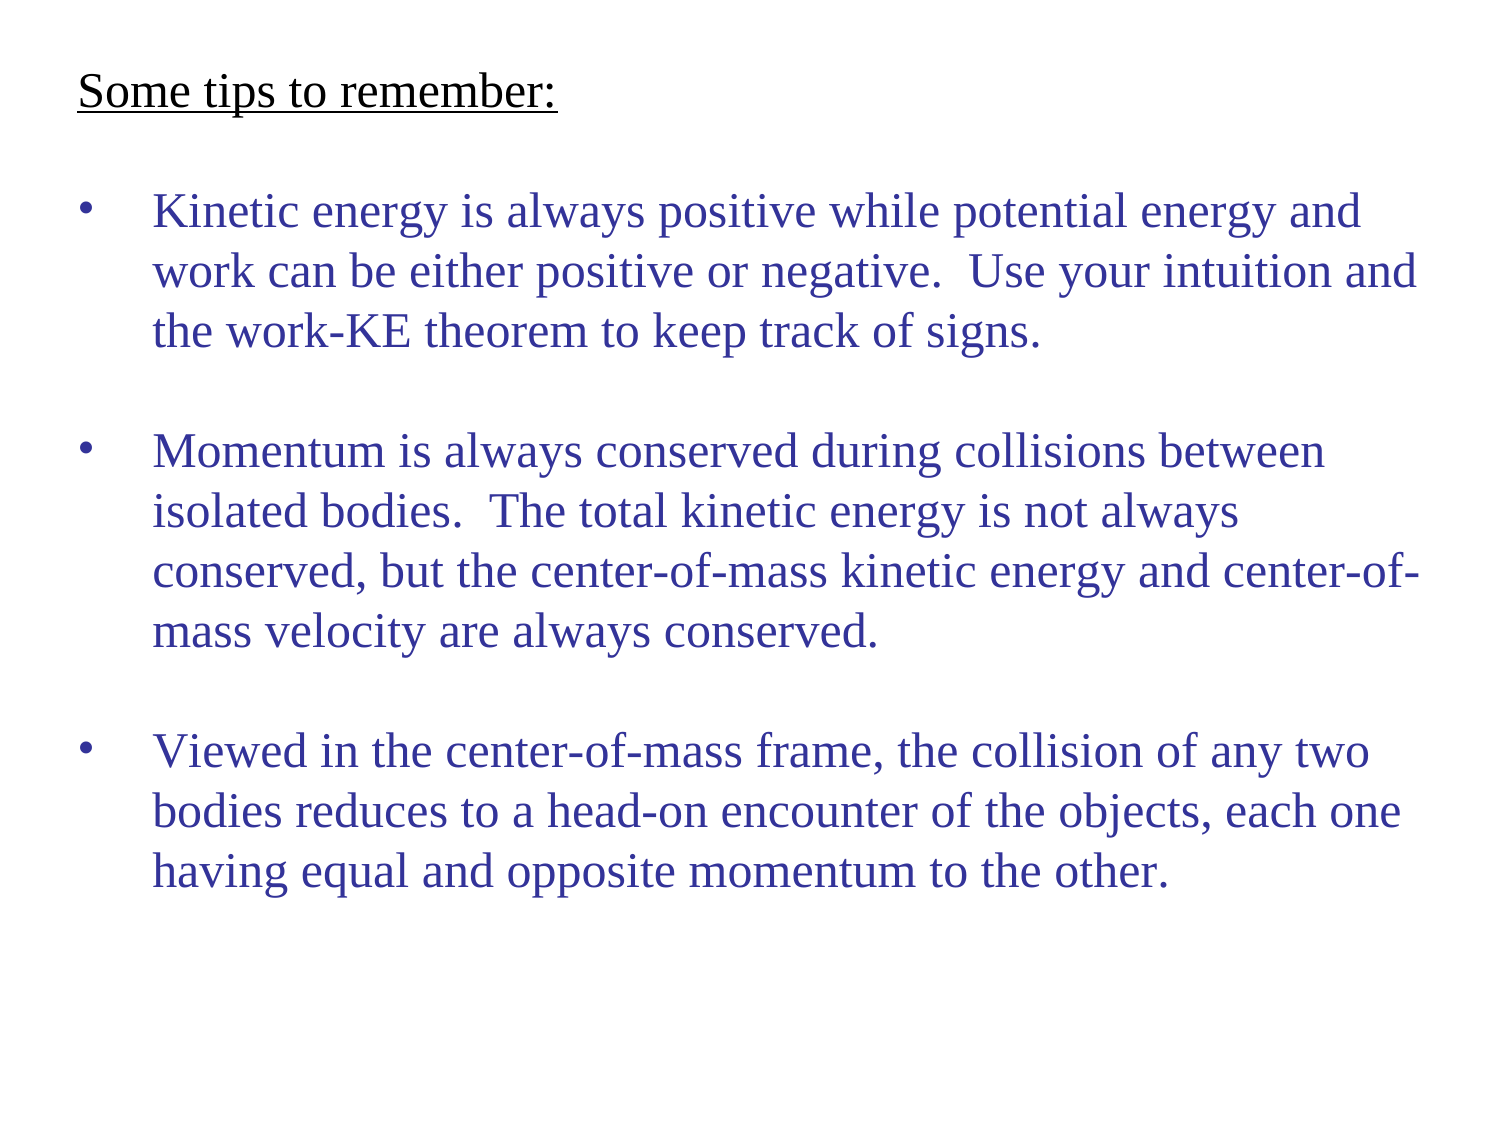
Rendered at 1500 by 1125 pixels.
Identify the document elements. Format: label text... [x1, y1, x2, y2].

text_box Some tips to remember: Kinetic energy is always positive while potential energy and work can be either positive or negative. Use your intuition and the work-KE theorem to keep track of signs. Momentum is always conserved during collisions between isolated bodies. The total kinetic energy is not always conserved, but the center-of-mass kinetic energy and center-of-mass velocity are always conserved. Viewed in the center-of-mass frame, the collision of any two bodies reduces to a head-on encounter of the objects, each one having equal and opposite momentum to the other. [62, 49, 1438, 906]
